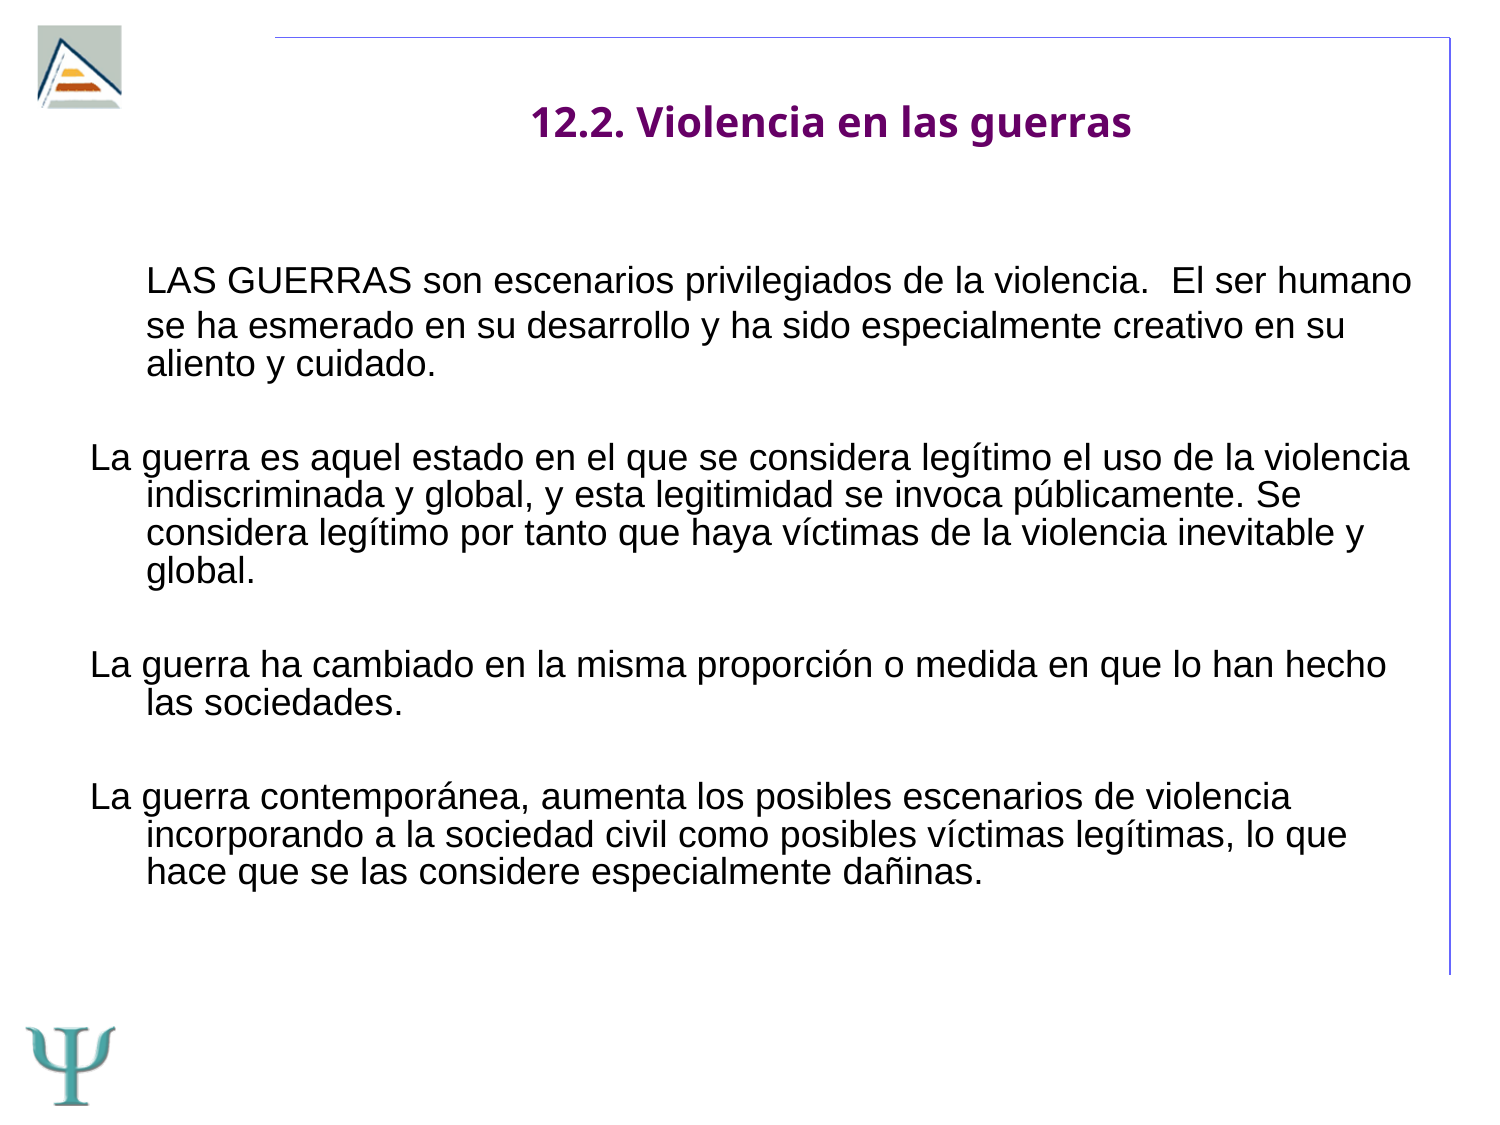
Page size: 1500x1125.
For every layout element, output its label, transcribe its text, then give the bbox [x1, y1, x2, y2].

list LAS GUERRAS son escenarios privilegiados de la violencia. El ser humano se ha esmerado en su desarrollo y ha sido especialmente creativo en su aliento y cuidado. La guerra es aquel estado en el que se considera legítimo el uso de la violencia indiscriminada y global, y esta legitimidad se invoca públicamente. Se considera legítimo por tanto que haya víctimas de la violencia inevitable y global. La guerra ha cambiado en la misma proporción o medida en que lo han hecho las sociedades. La guerra contemporánea, aumenta los posibles escenarios de violencia incorporando a la sociedad civil como posibles víctimas legítimas, lo que hace que se las considere especialmente dañinas. [75, 224, 1447, 1125]
picture [37, 24, 122, 109]
title 12.2. Violencia en las guerras [262, 74, 1401, 168]
picture [24, 1024, 75, 1106]
